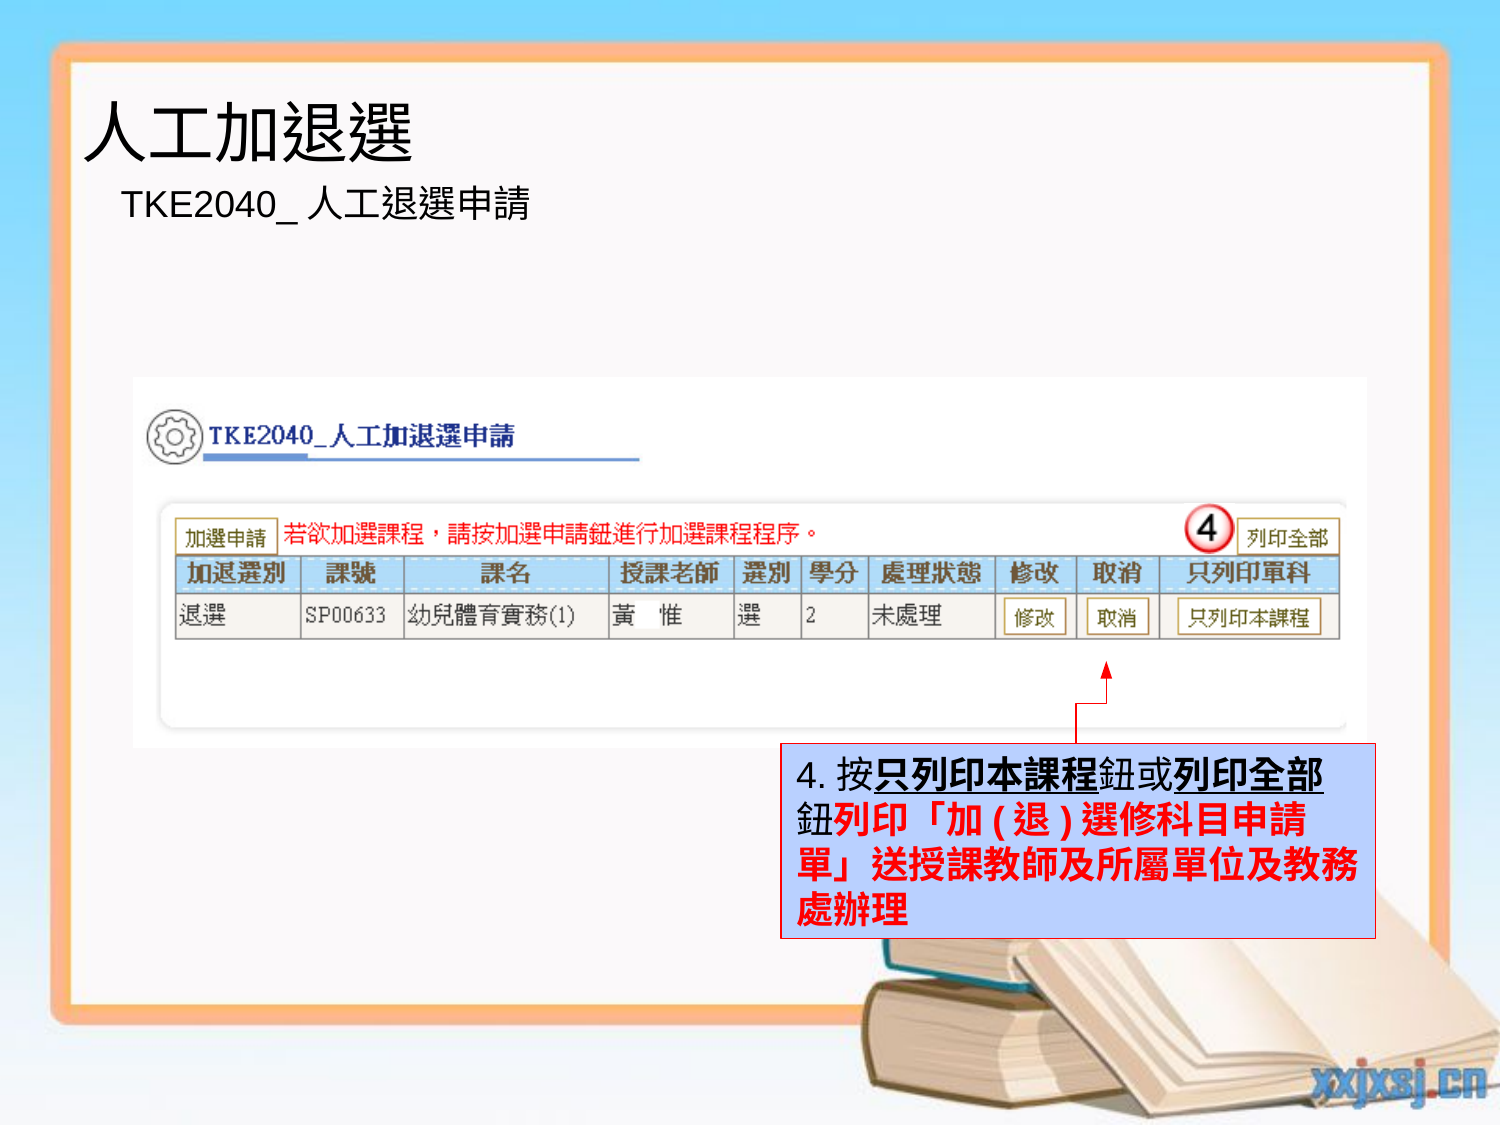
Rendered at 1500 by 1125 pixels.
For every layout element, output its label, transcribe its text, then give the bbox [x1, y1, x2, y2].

text_box TKE2040_人工退選申請 [105, 172, 542, 234]
text_box 4.按只列印本課程鈕或列印全部鈕列印「加(退)選修科目申請單」送授課教師及所屬單位及教務處辦理 [781, 743, 1376, 896]
picture [0, 0, 1500, 1125]
text_box 人工加退選 [66, 58, 1417, 204]
